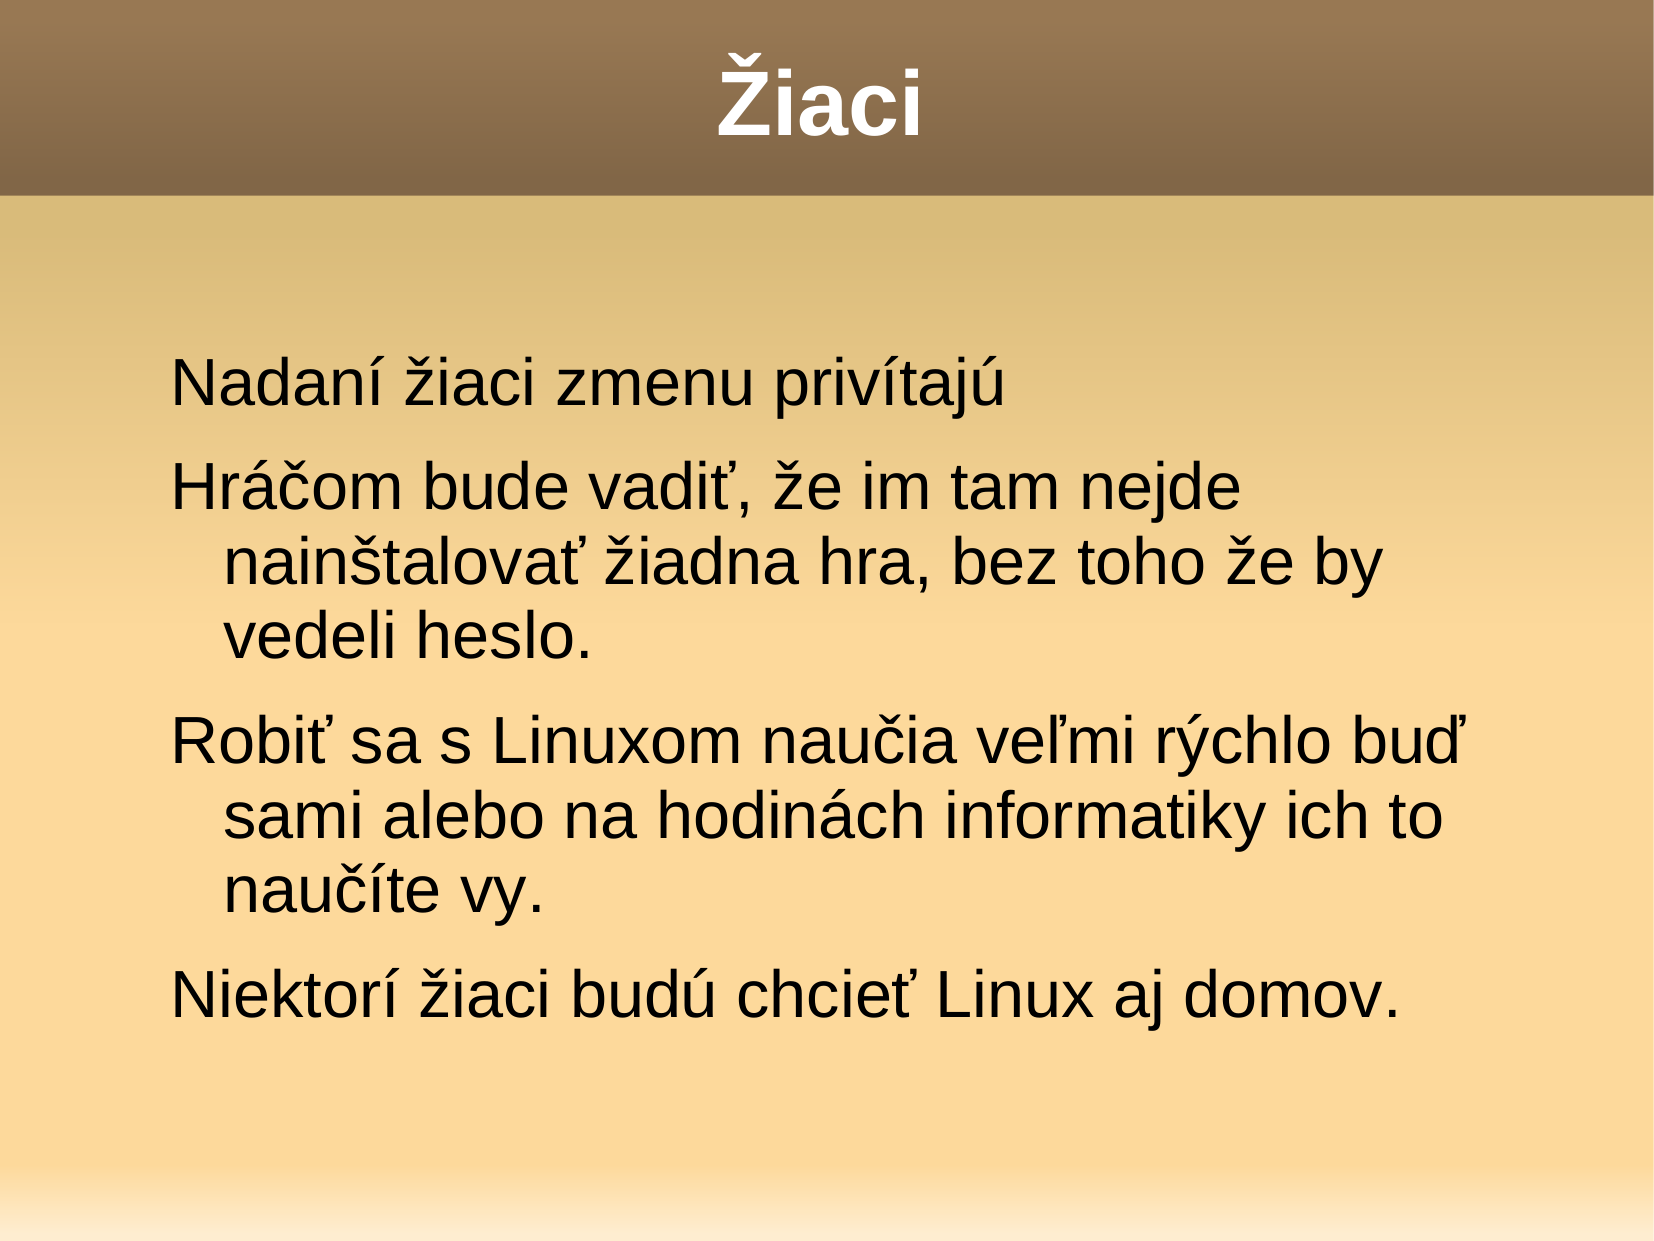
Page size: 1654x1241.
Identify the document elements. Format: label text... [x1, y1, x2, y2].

title Žiaci [76, 0, 1565, 208]
list Nadaní žiaci zmenu privítajú Hráčom bude vadiť, že im tam nejde nainštalovať žiadna hra, bez toho že by vedeli heslo. Robiť sa s Linuxom naučia veľmi rýchlo buď sami alebo na hodinách informatiky ich to naučíte vy. Niektorí žiaci budú chcieť Linux aj domov. [152, 344, 1534, 1112]
picture [0, 0, 1654, 1241]
